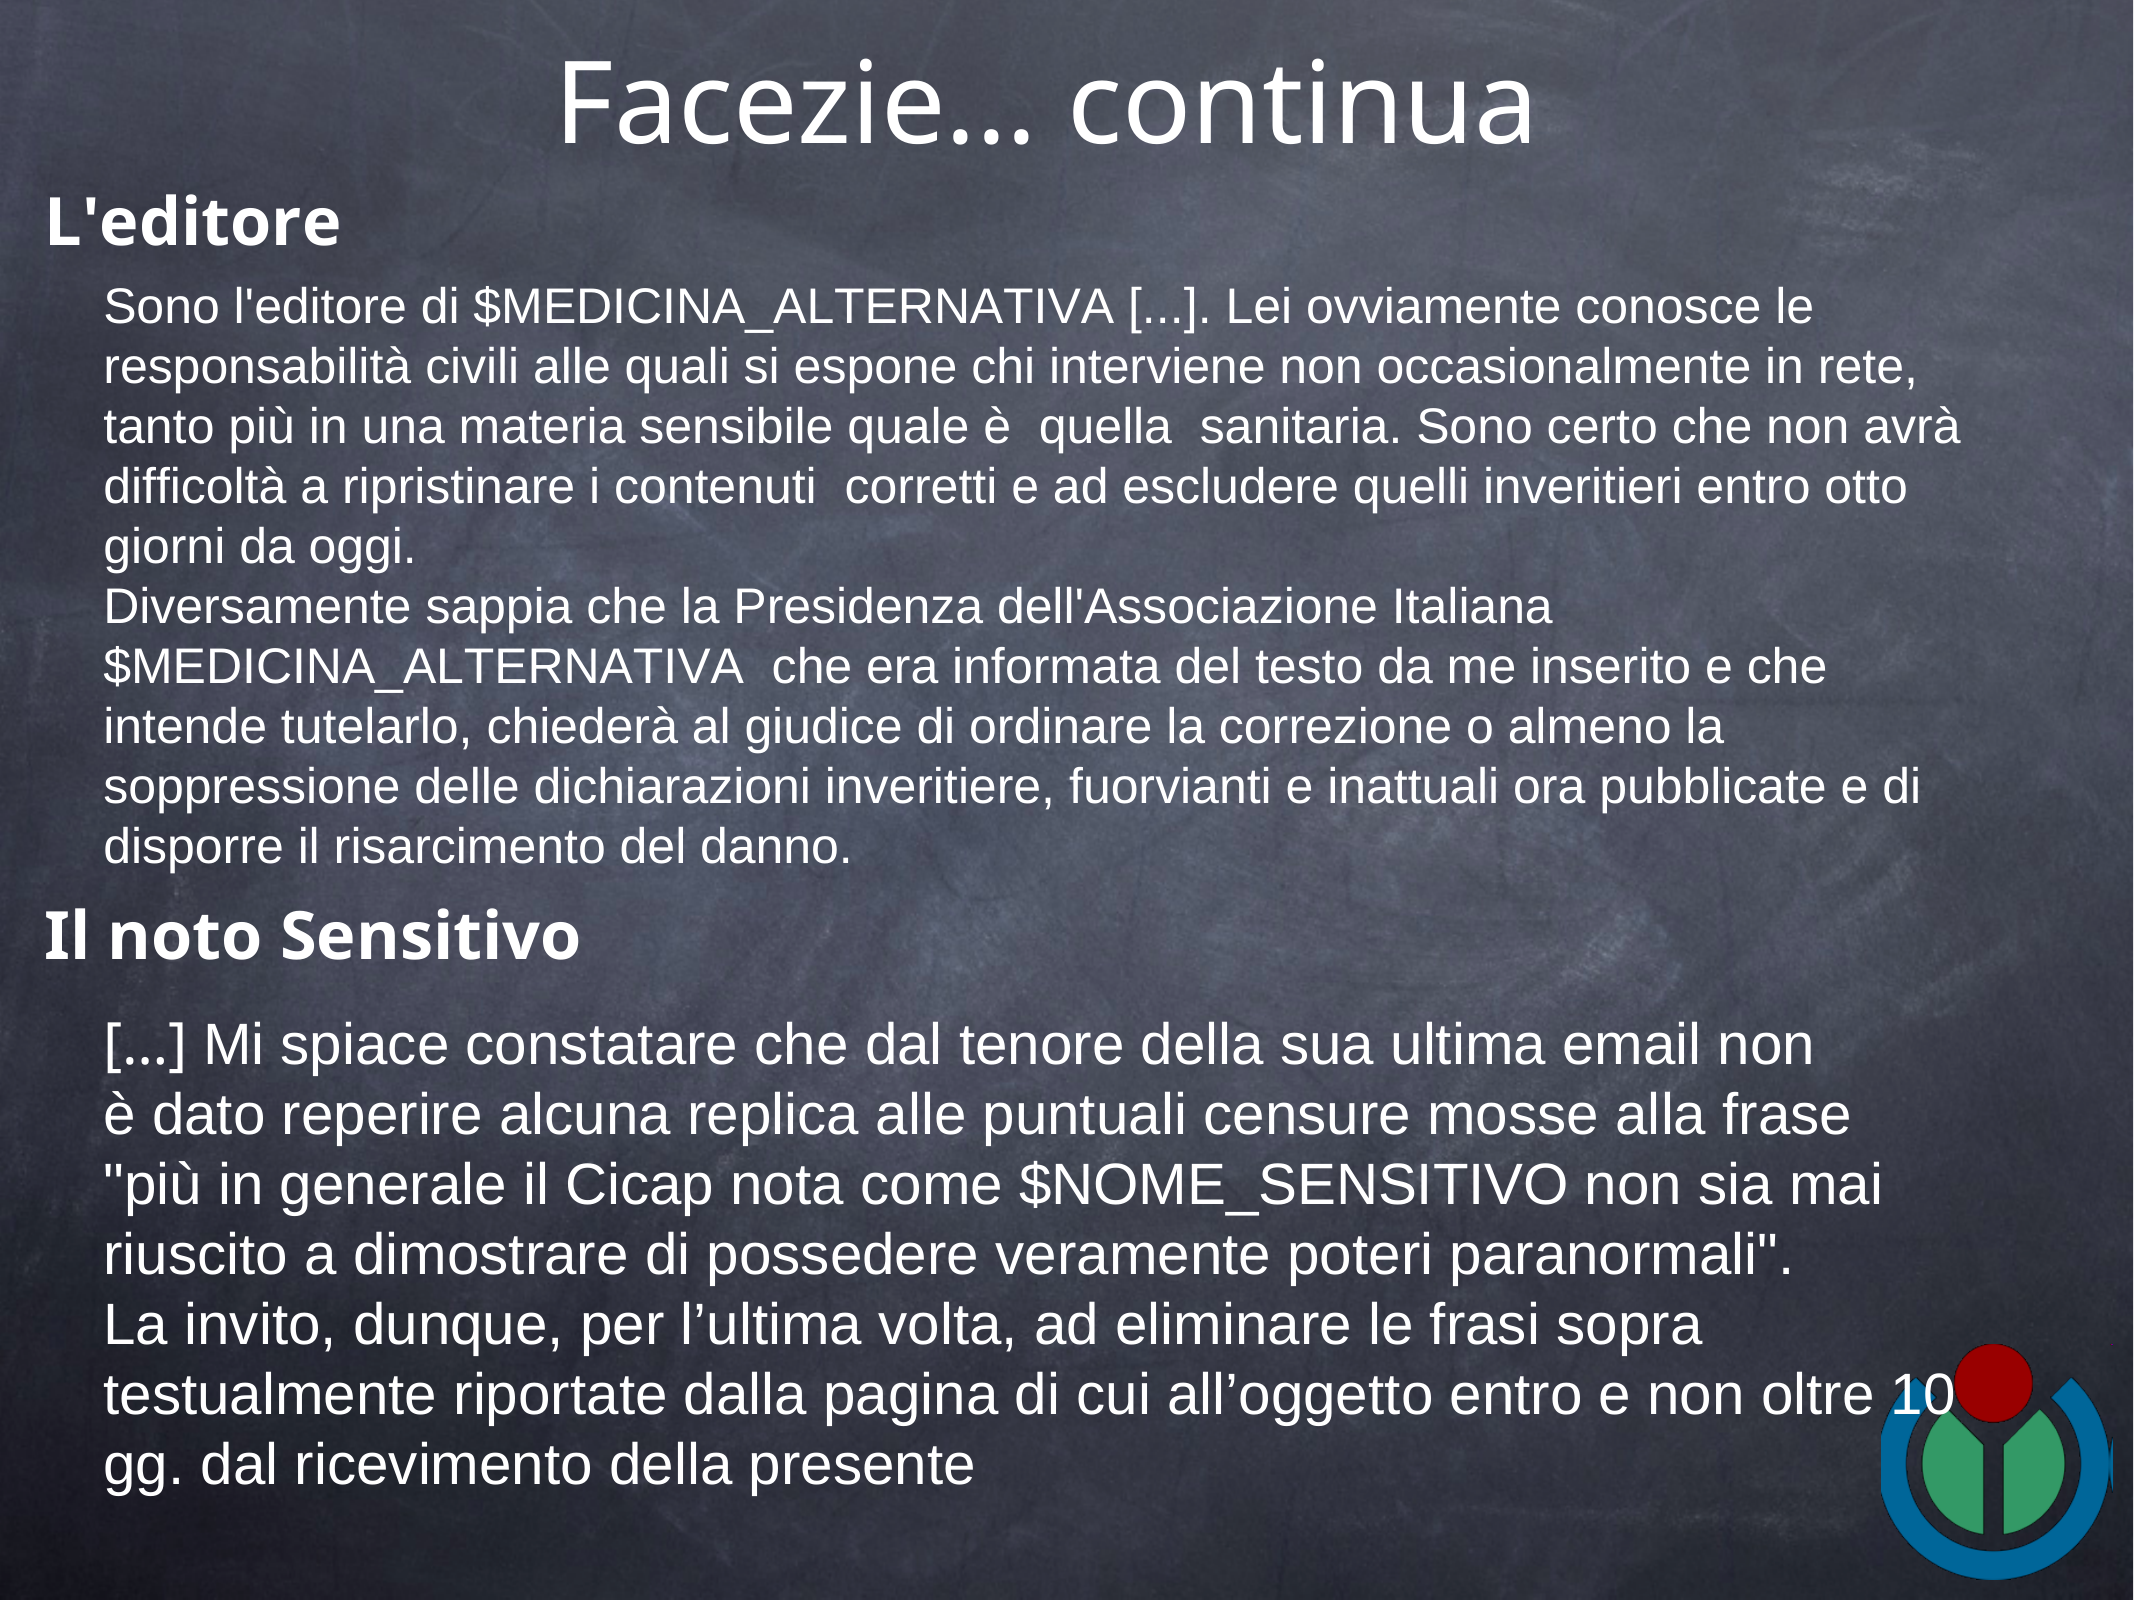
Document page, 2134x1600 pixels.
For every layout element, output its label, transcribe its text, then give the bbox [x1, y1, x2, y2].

text_box […] Mi spiace constatare che dal tenore della sua ultima email non è dato reperire alcuna replica alle puntuali censure mosse alla frase "più in generale il Cicap nota come $NOME_SENSITIVO non sia mai riuscito a dimostrare di possedere veramente poteri paranormali". La invito, dunque, per l’ultima volta, ad eliminare le frasi sopra testualmente riportate dalla pagina di cui all’oggetto entro e non oltre 10 gg. dal ricevimento della presente [88, 998, 1979, 1504]
text_box Facezie... continua [404, 20, 1690, 151]
text_box L'editore [29, 170, 532, 266]
text_box Sono l'editore di $MEDICINA_ALTERNATIVA [...]. Lei ovviamente conosce le responsabilità civili alle quali si espone chi interviene non occasionalmente in rete, tanto più in una materia sensibile quale è quella sanitaria. Sono certo che non avrà difficoltà a ripristinare i contenuti corretti e ad escludere quelli inveritieri entro otto giorni da oggi. Diversamente sappia che la Presidenza dell'Associazione Italiana $MEDICINA_ALTERNATIVA che era informata del testo da me inserito e che intende tutelarlo, chiederà al giudice di ordinare la correzione o almeno la soppressione delle dichiarazioni inveritiere, fuorvianti e inattuali ora pubblicate e di disporre il risarcimento del danno. [88, 265, 2008, 881]
text_box Il noto Sensitivo [29, 885, 857, 1264]
picture [0, 0, 2134, 1600]
